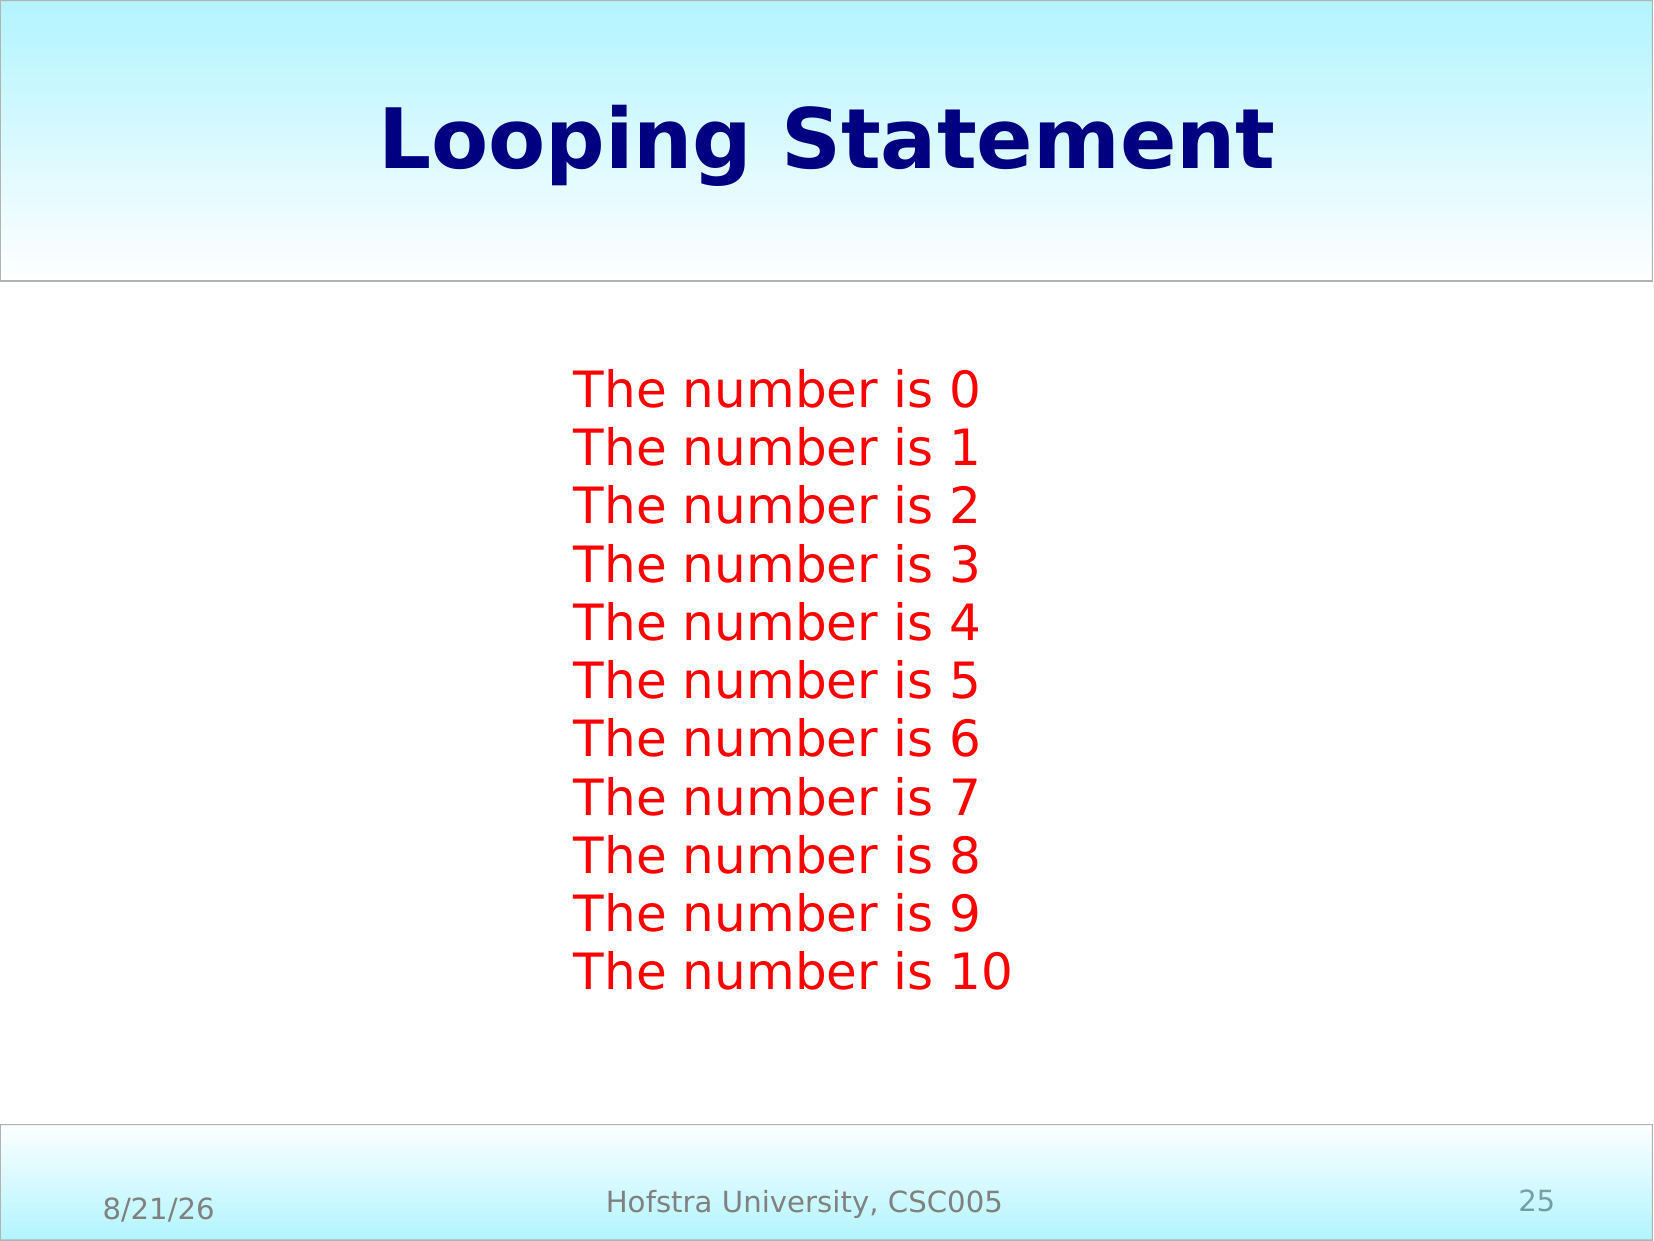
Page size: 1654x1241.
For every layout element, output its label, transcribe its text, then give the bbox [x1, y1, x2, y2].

text_box The number is 0 The number is 1 The number is 2 The number is 3 The number is 4 The number is 5 The number is 6 The number is 7 The number is 8 The number is 9 The number is 10 [559, 353, 1029, 1009]
title Looping Statement [78, 10, 1576, 270]
